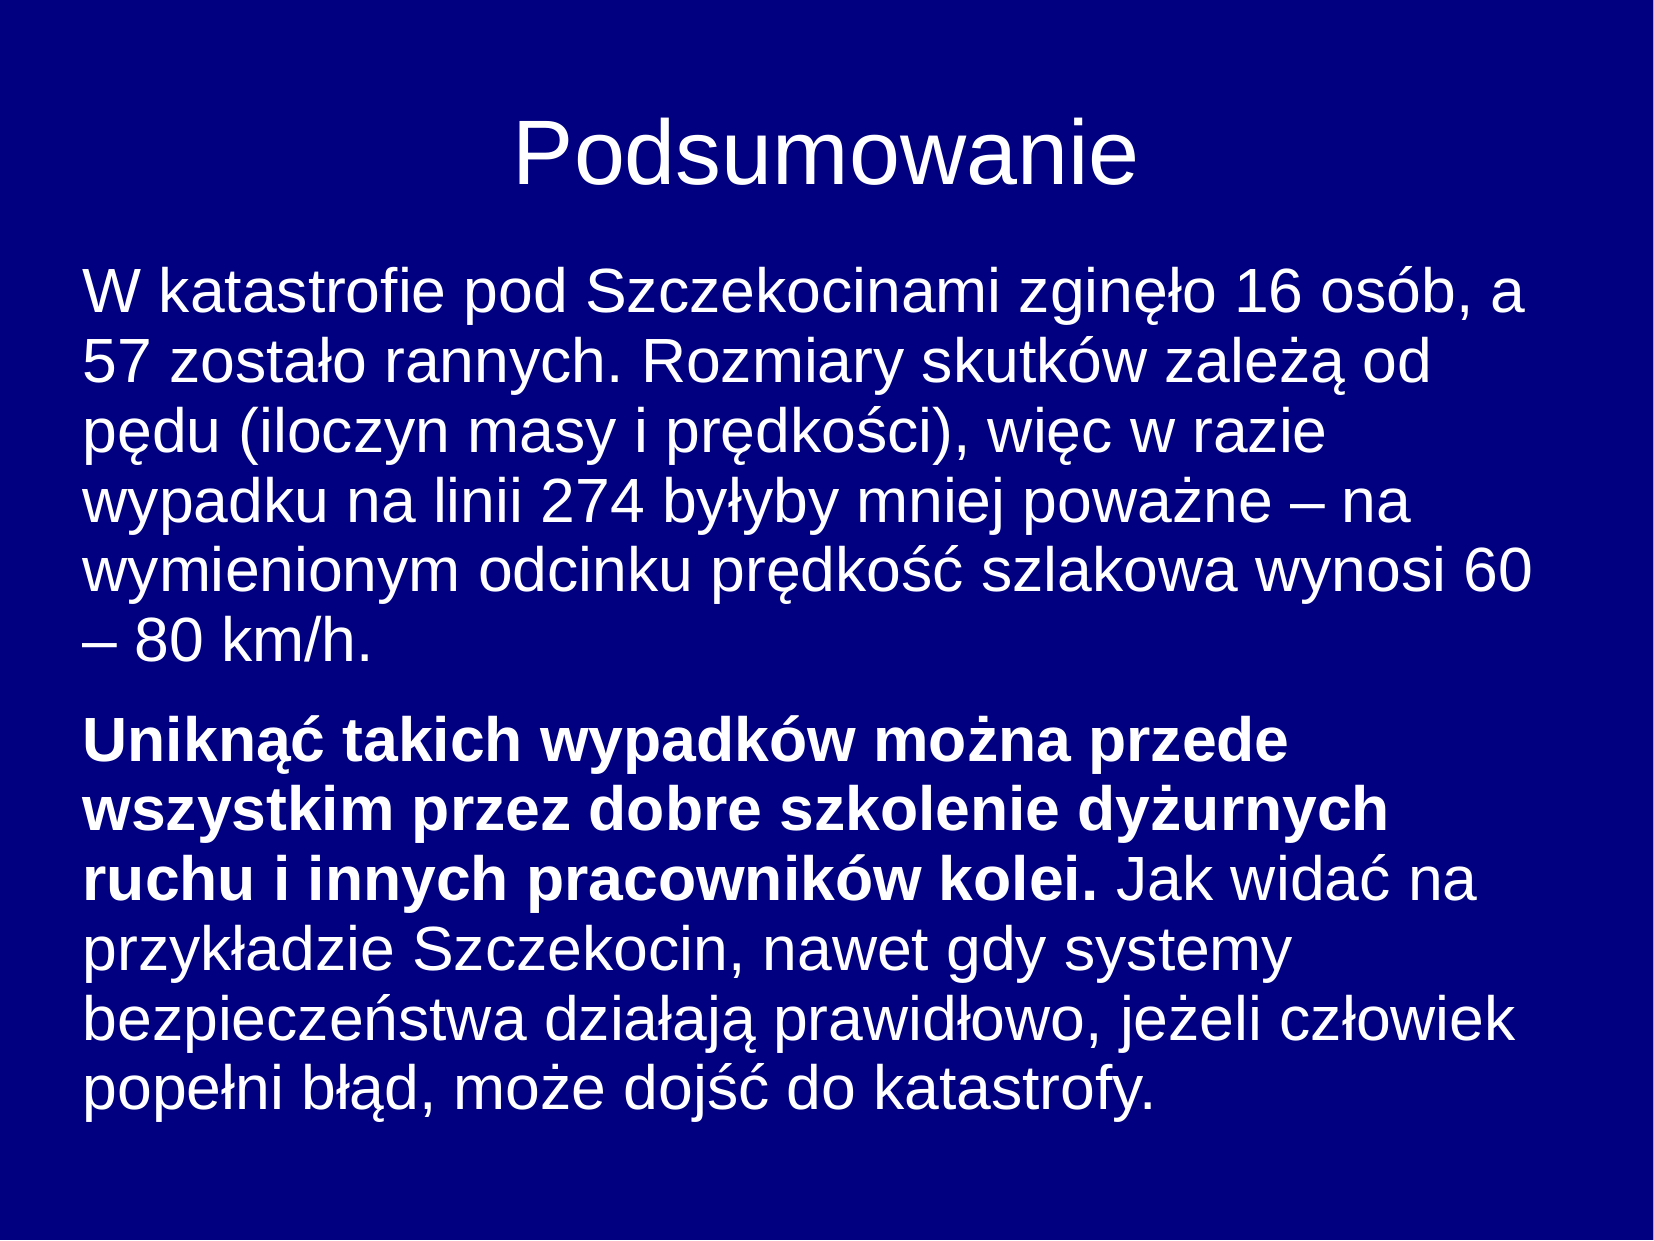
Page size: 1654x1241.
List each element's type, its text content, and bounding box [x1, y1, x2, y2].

list W katastrofie pod Szczekocinami zginęło 16 osób, a 57 zostało rannych. Rozmiary skutków zależą od pędu (iloczyn masy i prędkości), więc w razie wypadku na linii 274 byłyby mniej poważne – na wymienionym odcinku prędkość szlakowa wynosi 60 – 80 km/h. Uniknąć takich wypadków można przede wszystkim przez dobre szkolenie dyżurnych ruchu i innych pracowników kolei. Jak widać na przykładzie Szczekocin, nawet gdy systemy bezpieczeństwa działają prawidłowo, jeżeli człowiek popełni błąd, może dojść do katastrofy. [82, 256, 1538, 1170]
title Podsumowanie [82, 49, 1571, 257]
